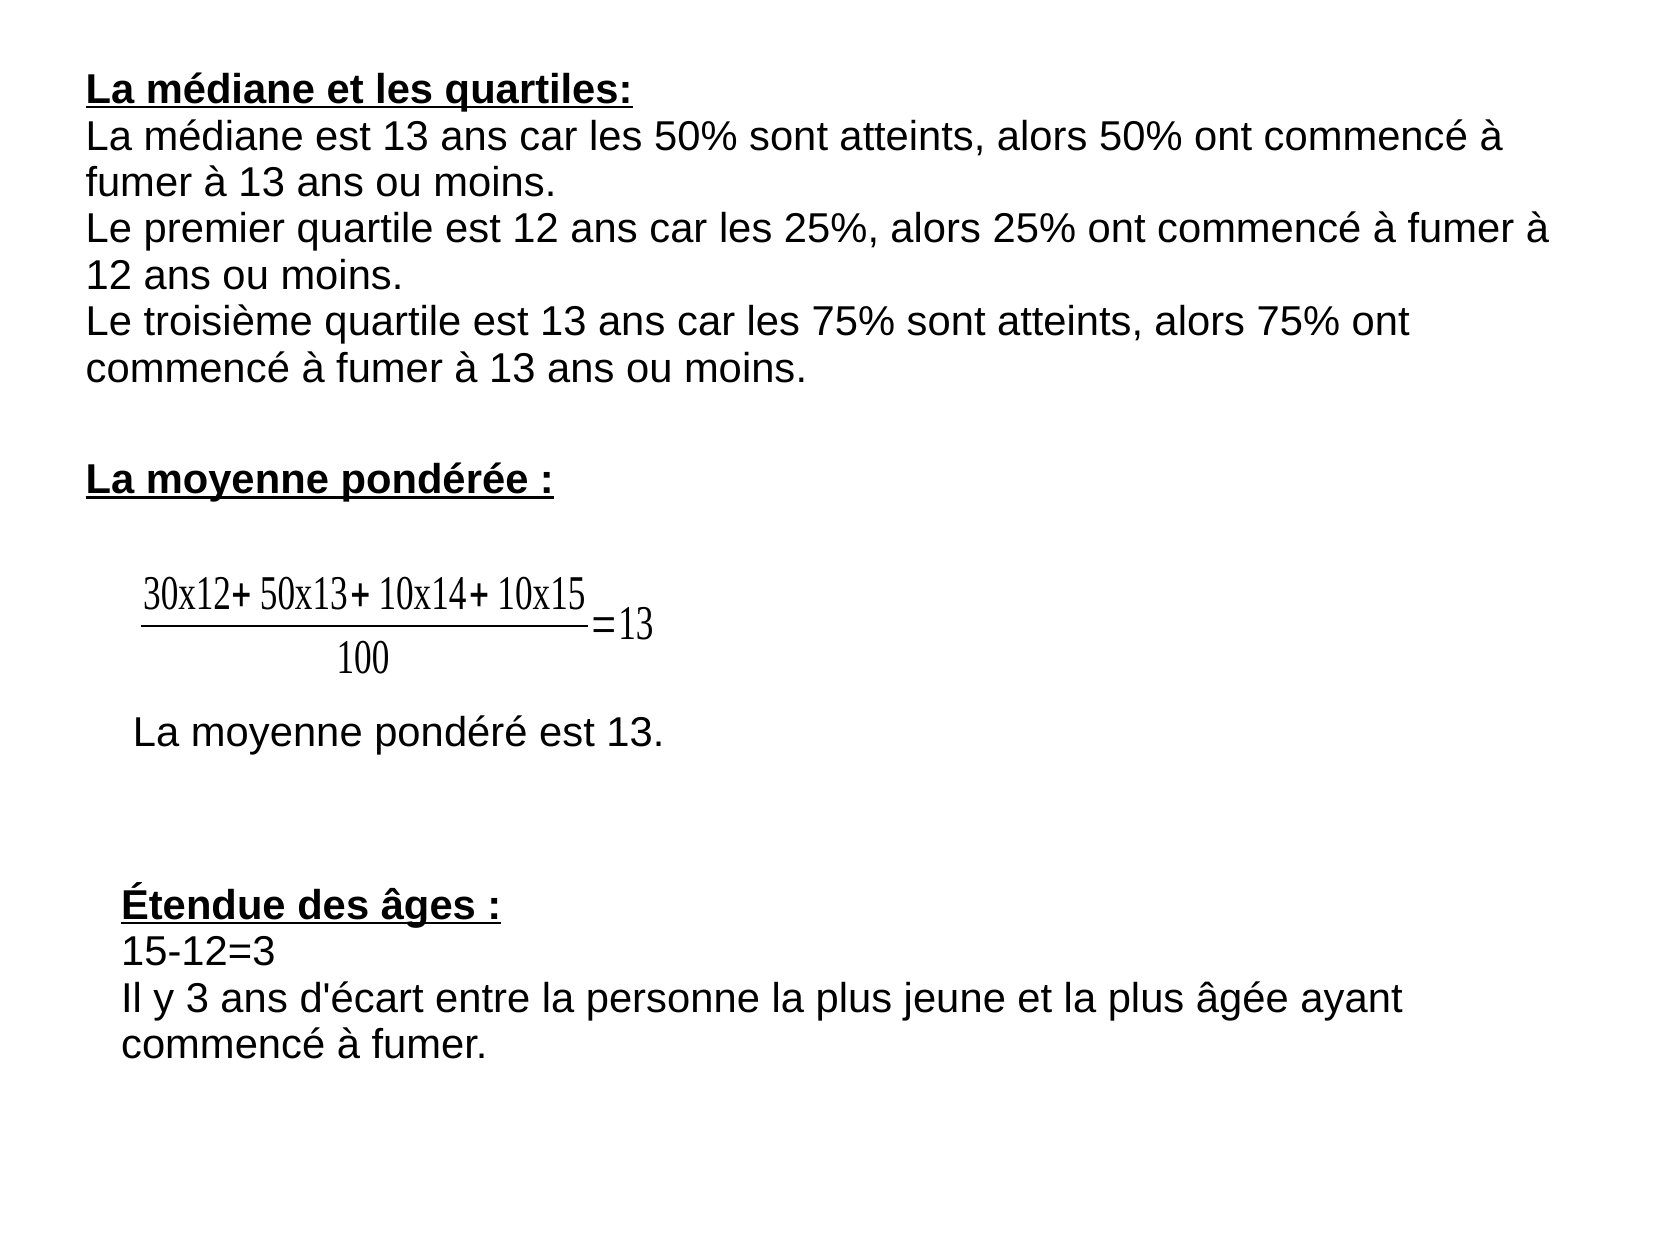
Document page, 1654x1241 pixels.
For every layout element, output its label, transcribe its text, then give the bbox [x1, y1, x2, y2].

chart [129, 566, 662, 686]
text_box La moyenne pondérée : [70, 448, 1607, 512]
text_box Étendue des âges : 15-12=3 Il y 3 ans d'écart entre la personne la plus jeune et la plus âgée ayant commencé à fumer. [106, 874, 1524, 1077]
text_box La moyenne pondéré est 13. [118, 701, 886, 764]
text_box La médiane et les quartiles: La médiane est 13 ans car les 50% sont atteints, alors 50% ont commencé à fumer à 13 ans ou moins. Le premier quartile est 12 ans car les 25%, alors 25% ont commencé à fumer à 12 ans ou moins. Le troisième quartile est 13 ans car les 75% sont atteints, alors 75% ont commencé à fumer à 13 ans ou moins. [70, 58, 1583, 402]
